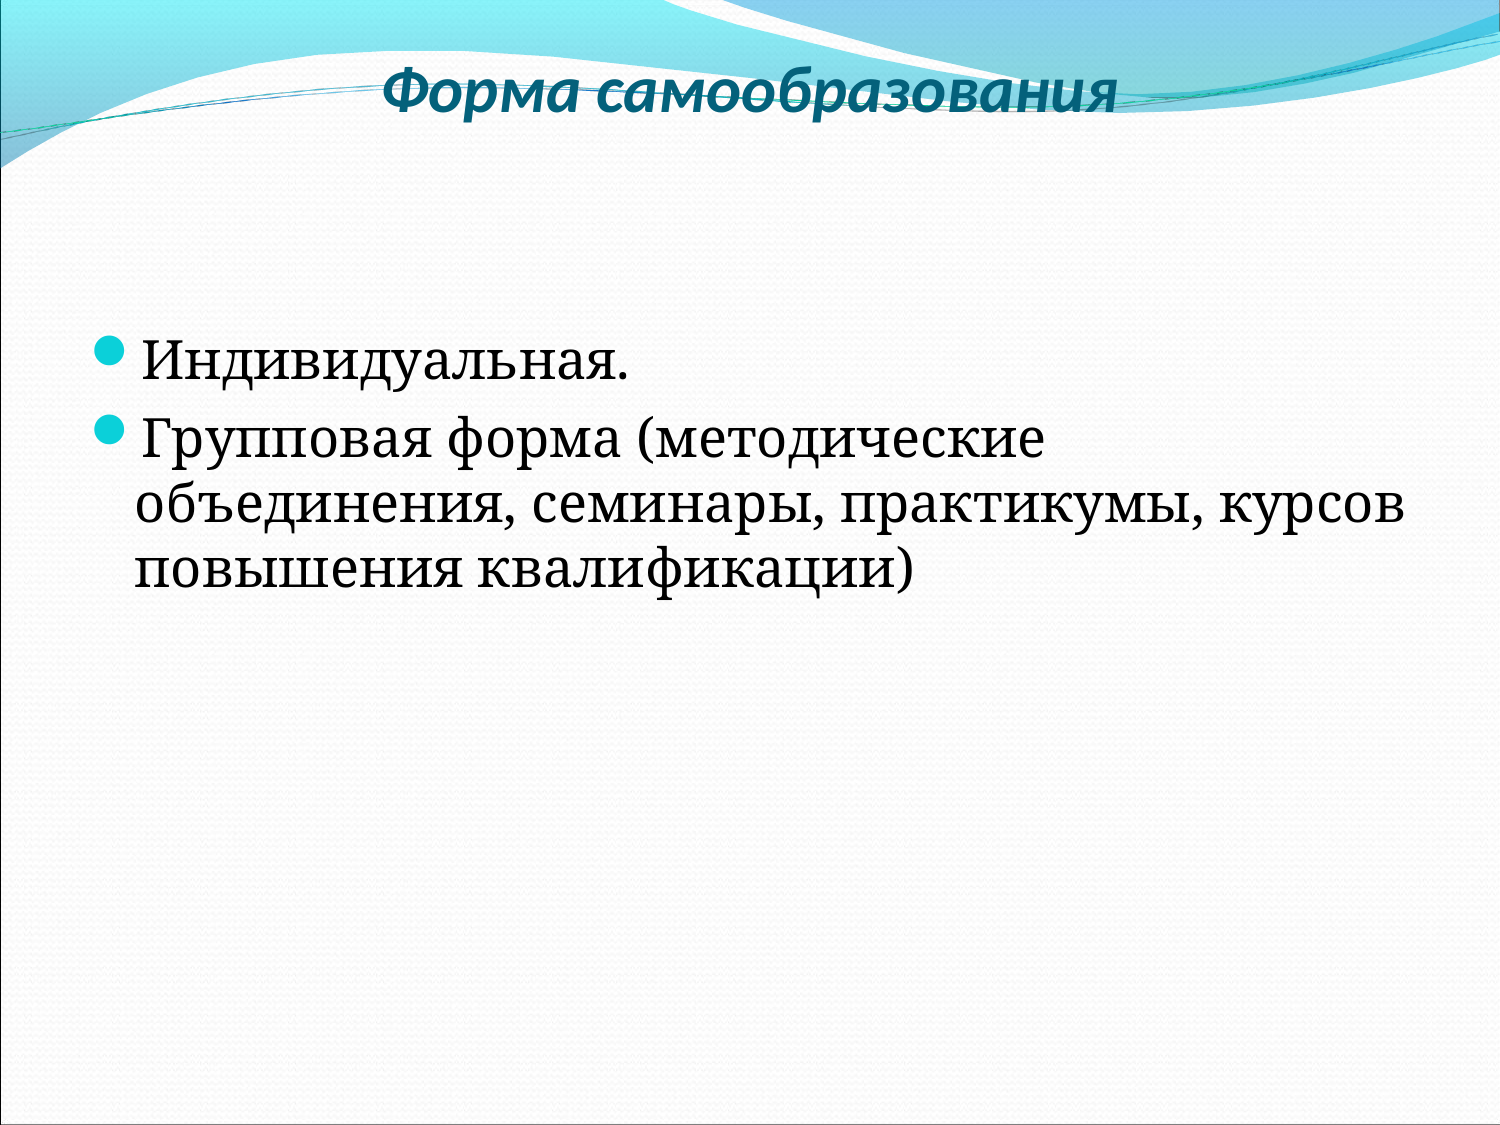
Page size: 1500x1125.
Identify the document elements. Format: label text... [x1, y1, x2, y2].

list Индивидуальная. Групповая форма (методические объединения, семинары, практикумы, курсов повышения квалификации) [75, 317, 1426, 1038]
title Форма самообразования [75, 37, 1426, 126]
picture [0, 0, 1500, 1125]
